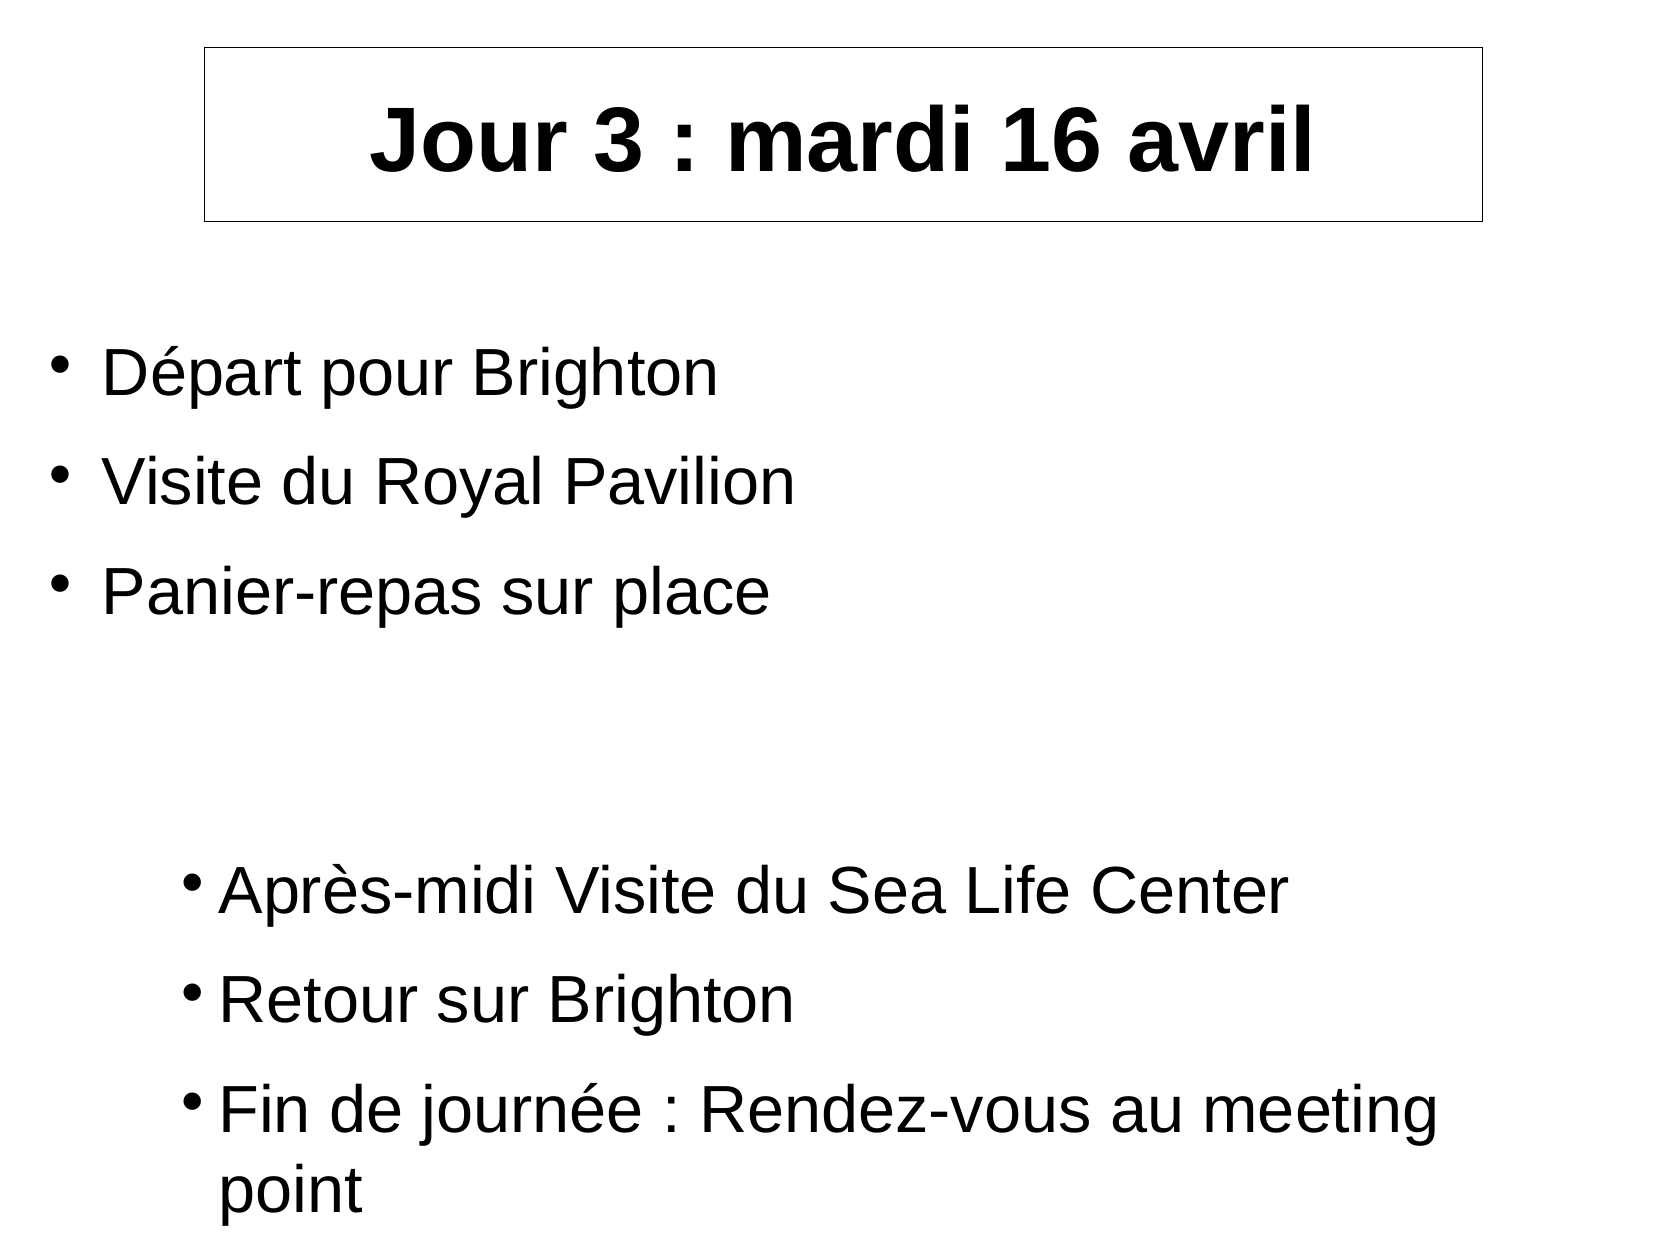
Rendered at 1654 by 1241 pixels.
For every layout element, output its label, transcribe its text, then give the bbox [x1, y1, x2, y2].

text_box Jour 3 : mardi 16 avril [204, 47, 1483, 222]
text_box Départ pour Brighton Visite du Royal Pavilion Panier-repas sur place Après-midi Visite du Sea Life Center Retour sur Brighton Fin de journée : Rendez-vous au meeting point [31, 179, 1520, 899]
